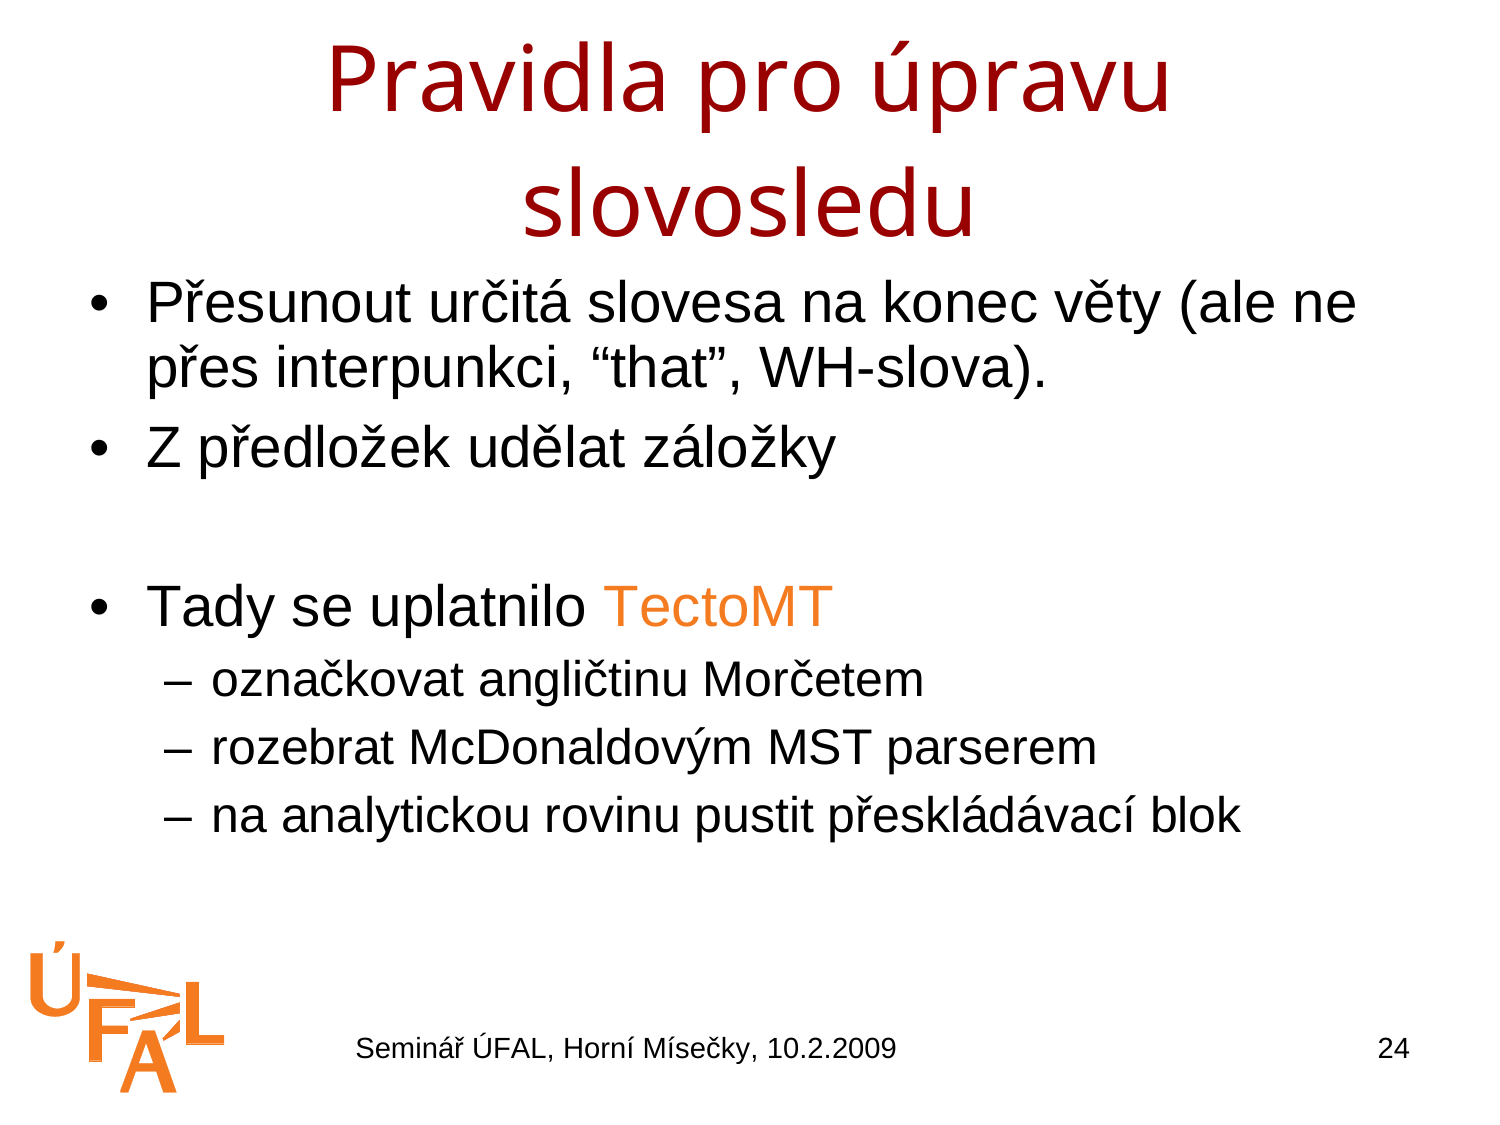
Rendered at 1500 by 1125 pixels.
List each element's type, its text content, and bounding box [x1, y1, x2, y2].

title Pravidla pro úpravu slovosledu [75, 45, 1426, 233]
list Přesunout určitá slovesa na konec věty (ale ne přes interpunkci, “that”, WH-slova). Z předložek udělat záložky Tady se uplatnilo TectoMT označkovat angličtinu Morčetem rozebrat McDonaldovým MST parserem na analytickou rovinu pustit přeskládávací blok [75, 262, 1426, 1006]
